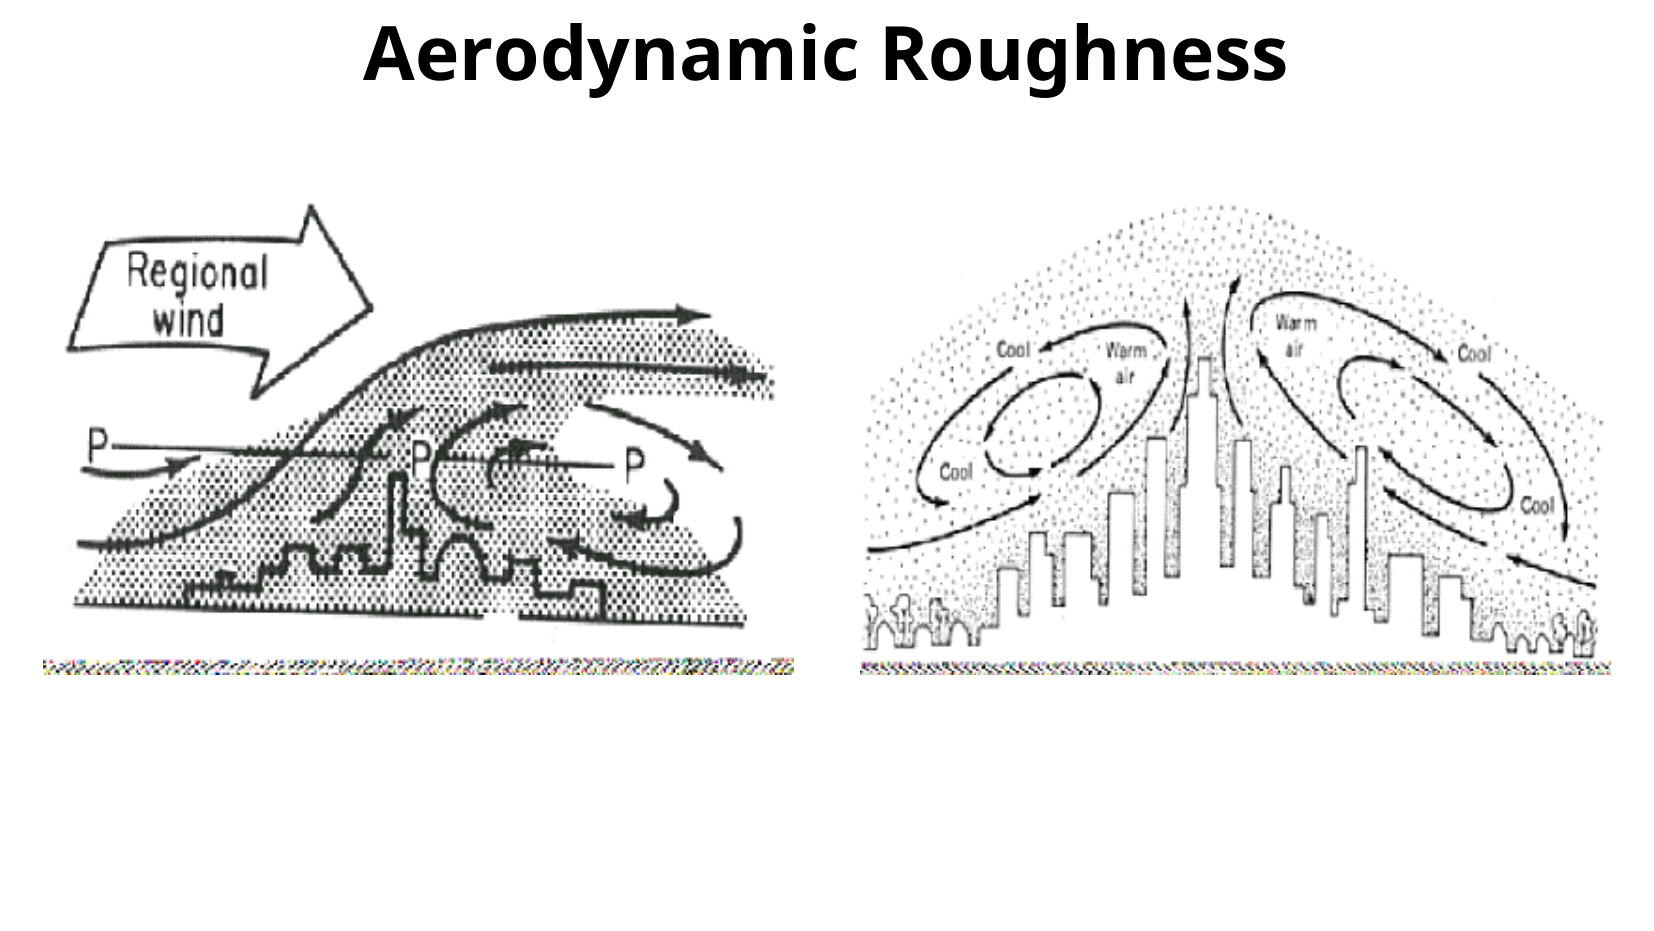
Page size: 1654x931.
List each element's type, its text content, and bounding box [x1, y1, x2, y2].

picture [860, 181, 1611, 676]
title Aerodynamic Roughness [0, 5, 1654, 107]
picture [43, 176, 794, 676]
